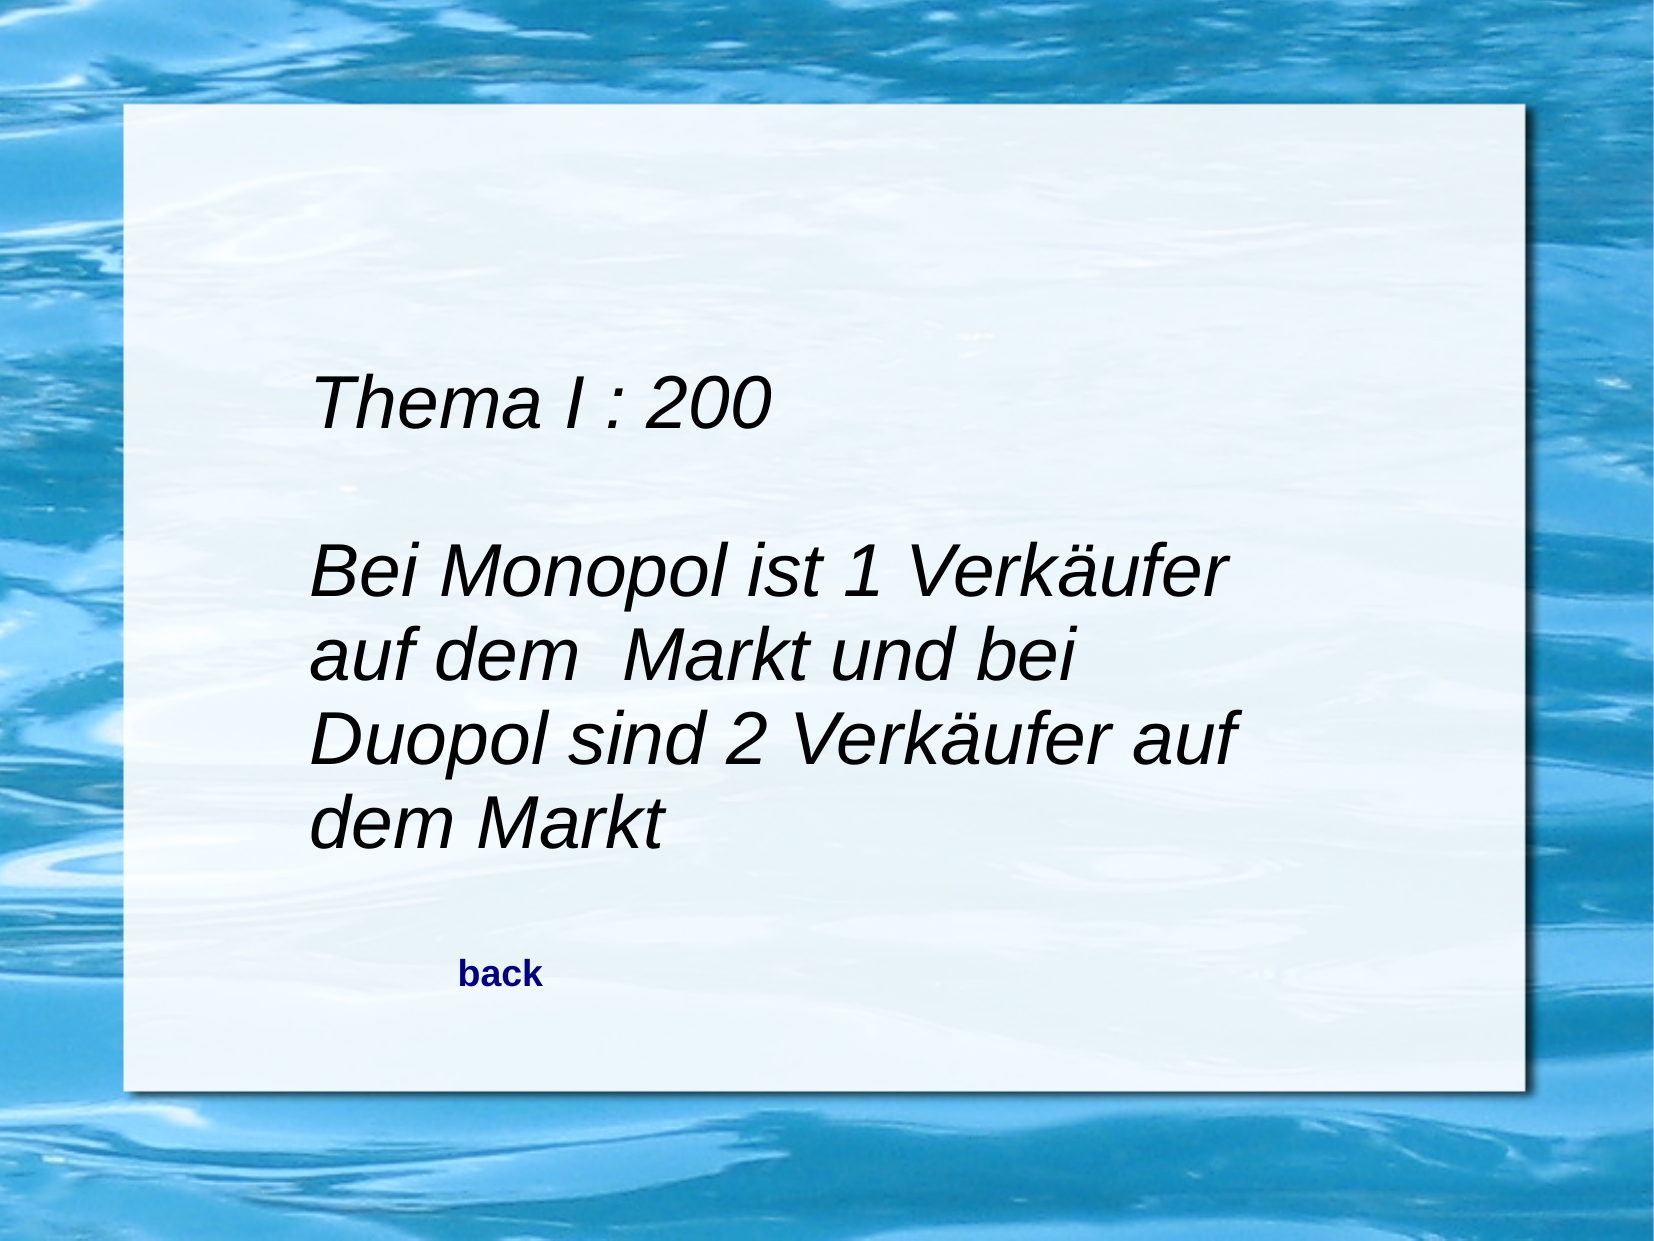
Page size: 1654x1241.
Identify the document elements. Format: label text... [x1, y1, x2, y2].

picture [0, 0, 1654, 1241]
text_box Thema I : 200 Bei Monopol ist 1 Verkäufer auf dem Markt und bei Duopol sind 2 Verkäufer auf dem Markt [295, 353, 1329, 873]
text_box back [442, 944, 621, 1003]
